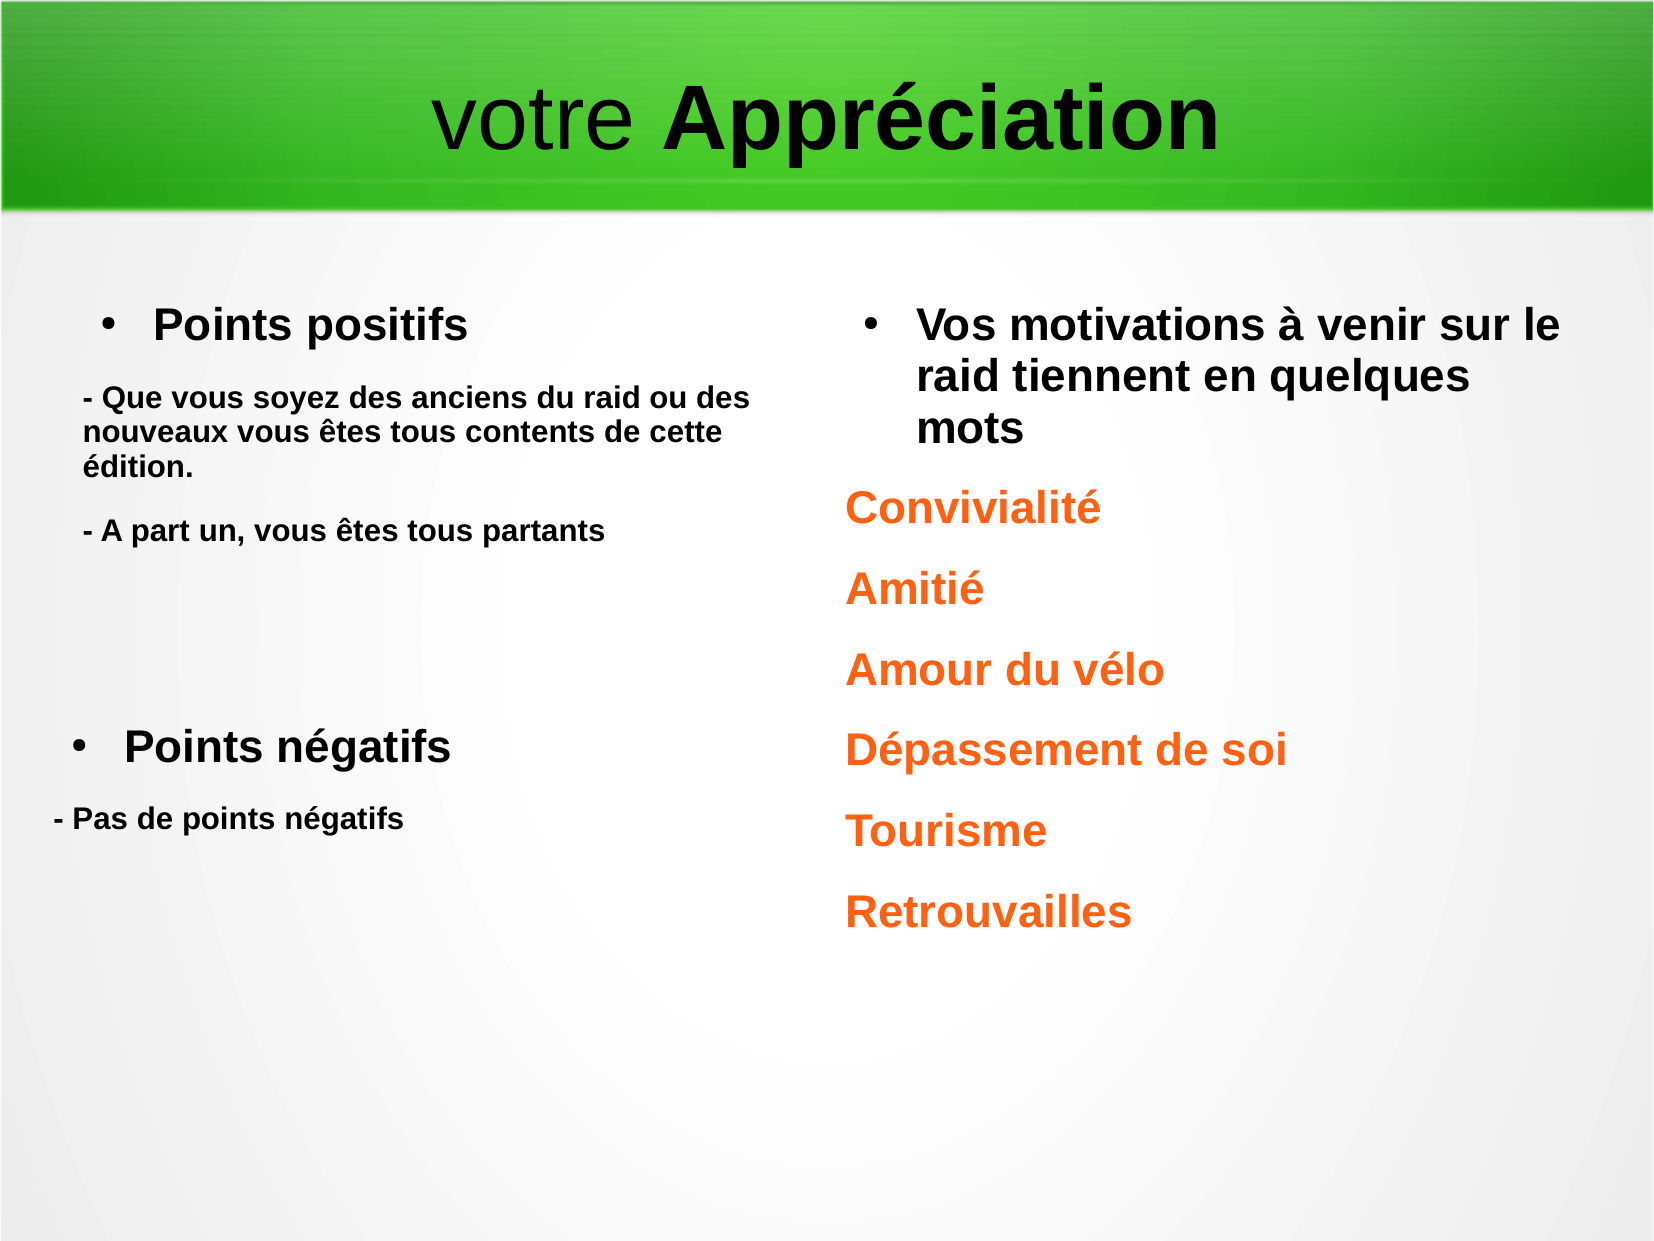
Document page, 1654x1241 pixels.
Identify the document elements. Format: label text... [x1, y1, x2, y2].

list Vos motivations à venir sur le raid tiennent en quelques mots Convivialité Amitié Amour du vélo Dépassement de soi Tourisme Retrouvailles [845, 299, 1572, 1019]
list Points positifs - Que vous soyez des anciens du raid ou des nouveaux vous êtes tous contents de cette édition. - A part un, vous êtes tous partants [82, 299, 809, 709]
list Points négatifs - Pas de points négatifs [53, 720, 780, 1040]
title votre Appréciation [82, 47, 1571, 189]
picture [0, 0, 1654, 1241]
